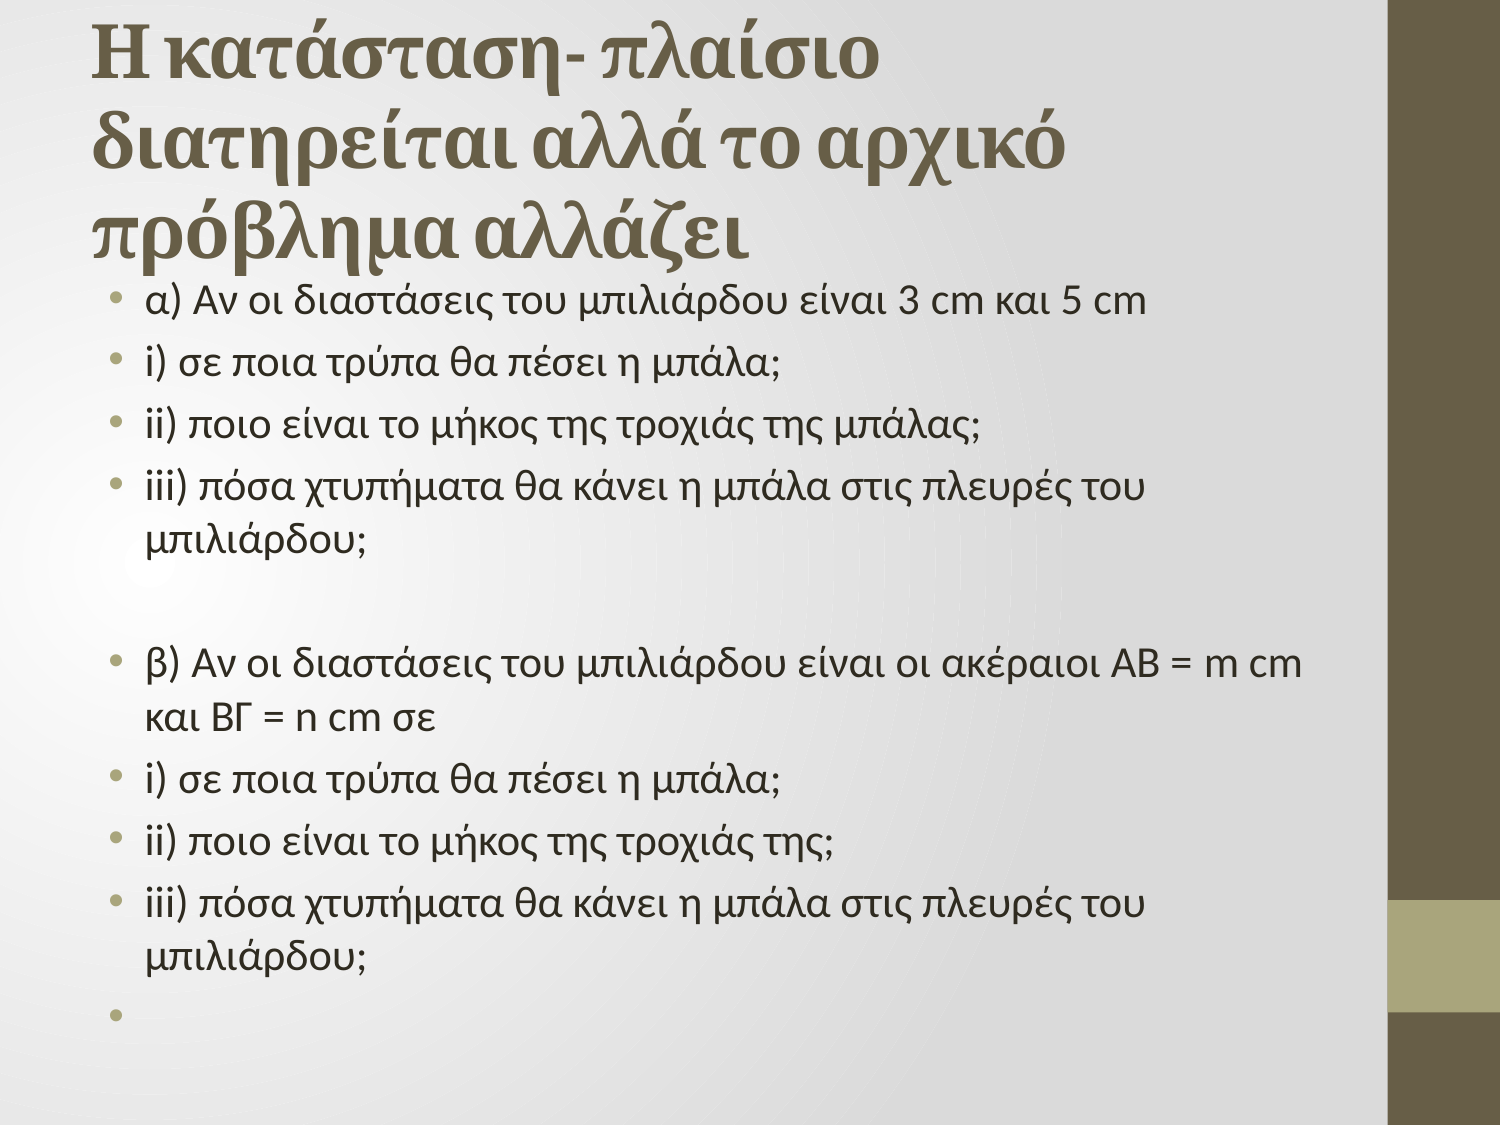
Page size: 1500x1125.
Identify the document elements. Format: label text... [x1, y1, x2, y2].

title Η κατάσταση- πλαίσιο διατηρείται αλλά το αρχικό πρόβλημα αλλάζει [75, 45, 1325, 233]
list α) Αν οι διαστάσεις του μπιλιάρδου είναι 3 cm και 5 cm i) σε ποια τρύπα θα πέσει η μπάλα; ii) ποιο είναι το μήκος της τροχιάς της μπάλας; iii) πόσα χτυπήματα θα κάνει η μπάλα στις πλευρές του μπιλιάρδου; β) Αν οι διαστάσεις του μπιλιάρδου είναι οι ακέραιοι ΑΒ = m cm και ΒΓ = n cm σε i) σε ποια τρύπα θα πέσει η μπάλα; ii) ποιο είναι το μήκος της τροχιάς της; iii) πόσα χτυπήματα θα κάνει η μπάλα στις πλευρές του μπιλιάρδου; [75, 262, 1325, 1050]
